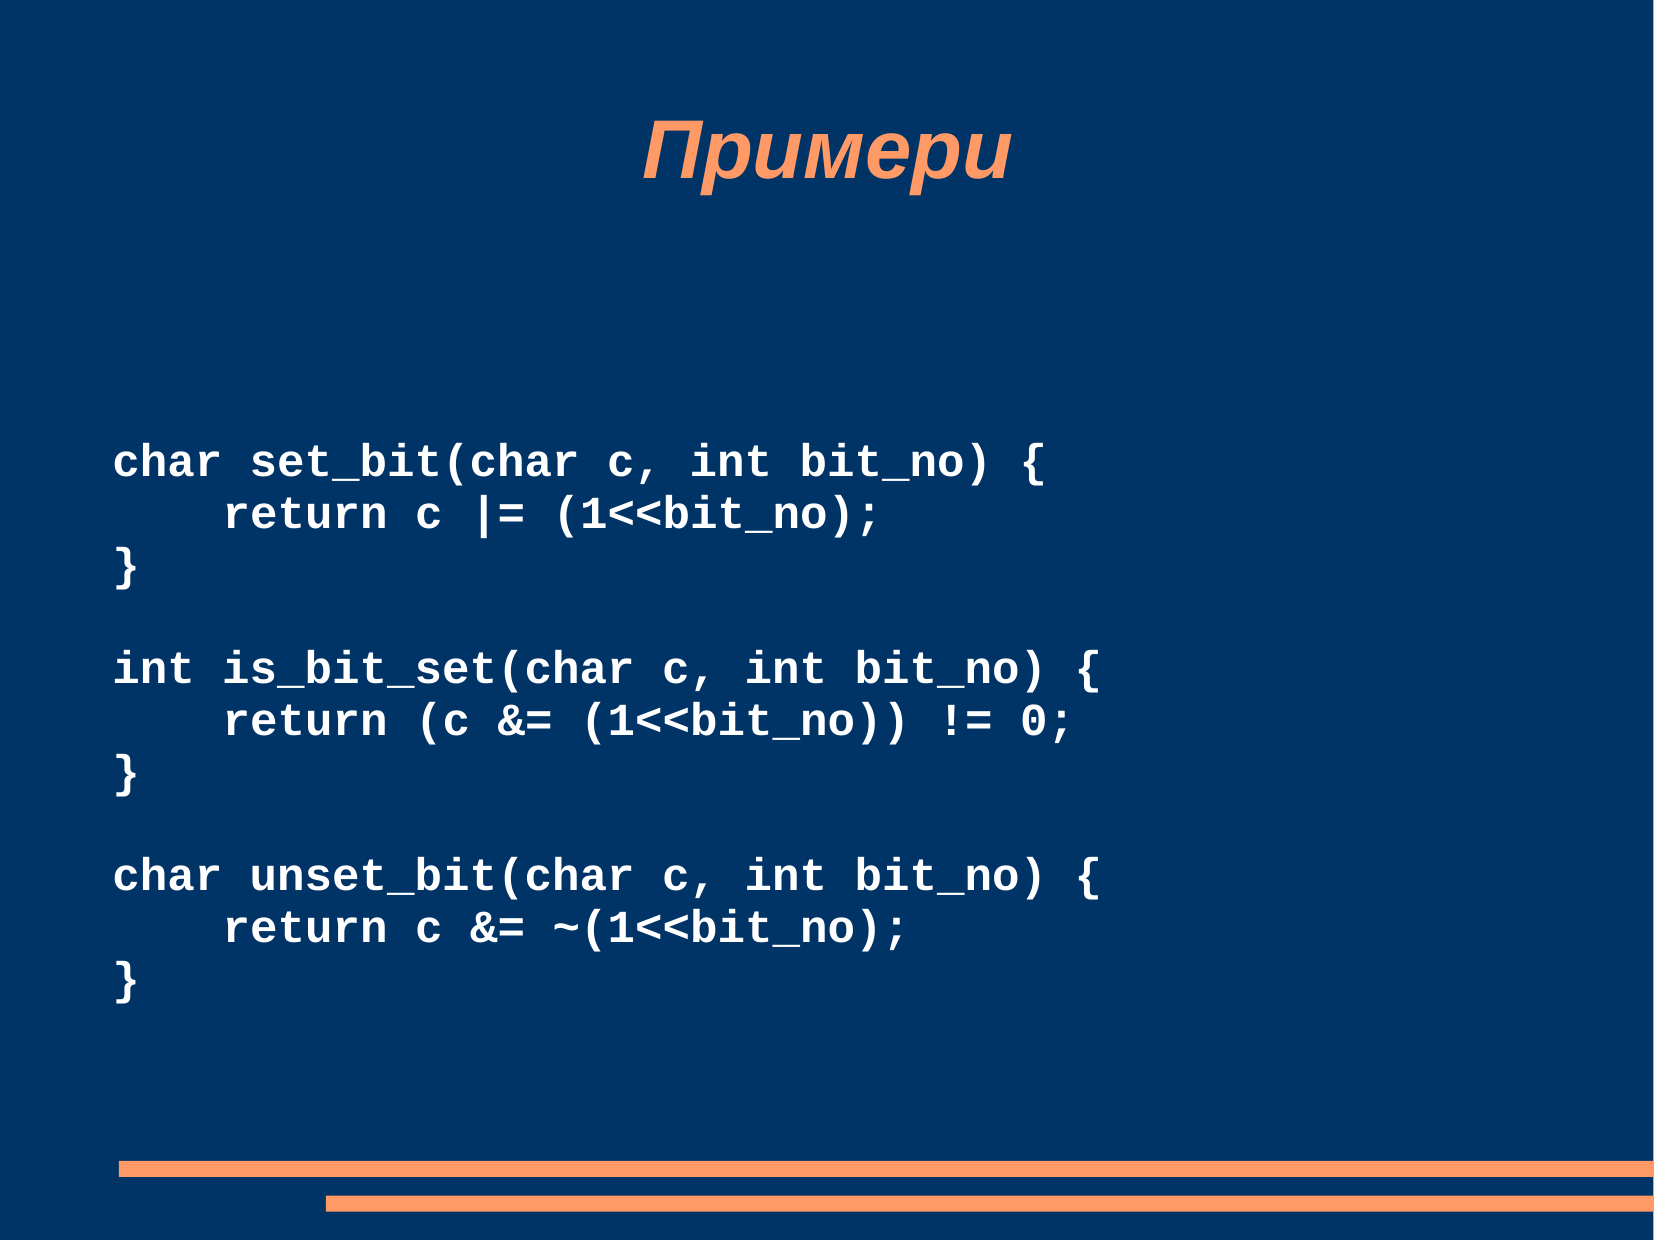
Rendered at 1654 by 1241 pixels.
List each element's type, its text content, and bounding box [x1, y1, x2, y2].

text_box char set_bit(char c, int bit_no) { return c |= (1<<bit_no); } int is_bit_set(char c, int bit_no) { return (c &= (1<<bit_no)) != 0; } char unset_bit(char c, int bit_no) { return c &= ~(1<<bit_no); } [112, 438, 1477, 1008]
title Примери [121, 46, 1534, 254]
